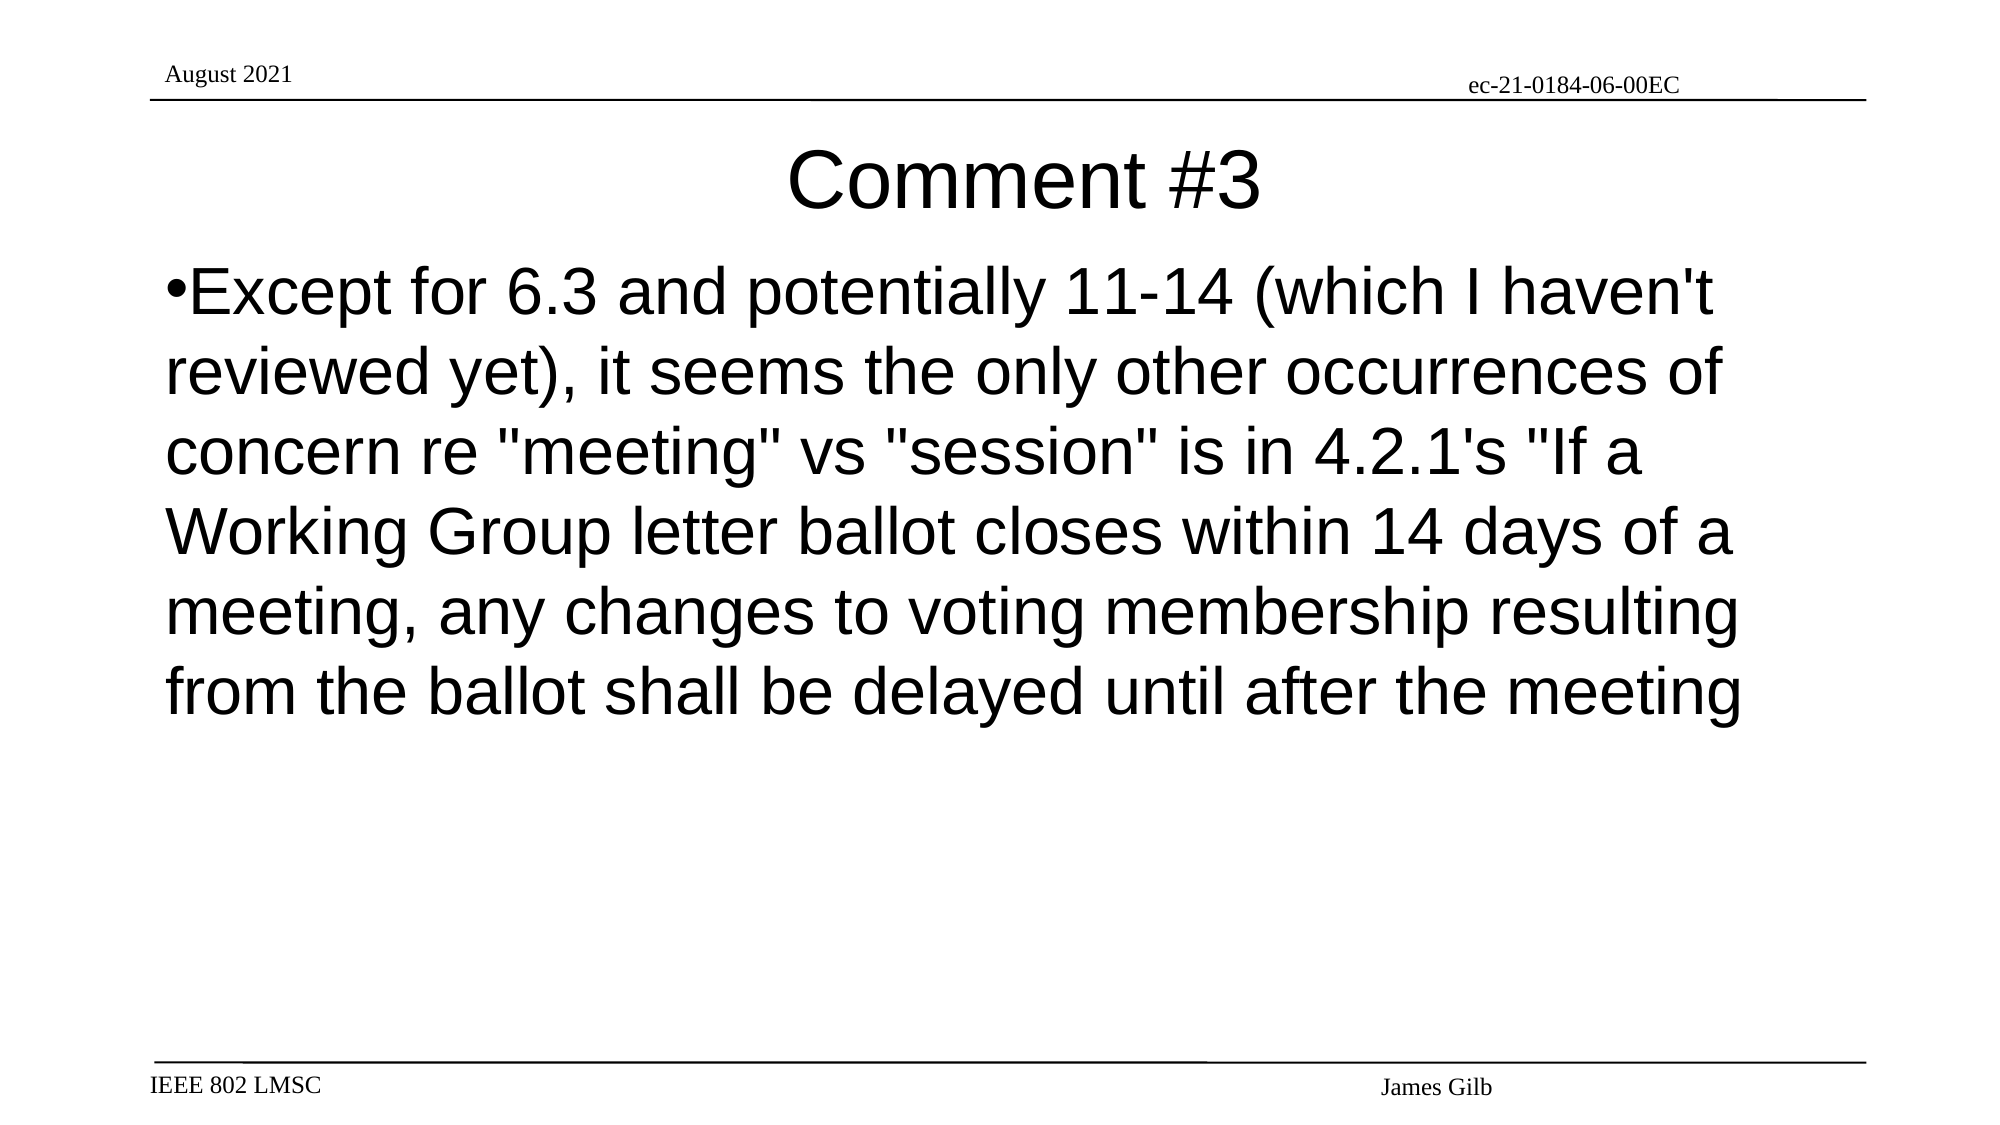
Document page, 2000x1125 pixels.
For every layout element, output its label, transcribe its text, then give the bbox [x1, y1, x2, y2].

title Comment #3 [149, 112, 1900, 238]
list Except for 6.3 and potentially 11-14 (which I haven't reviewed yet), it seems the only other occurrences of concern re "meeting" vs "session" is in 4.2.1's "If a Working Group letter ballot closes within 14 days of a meeting, any changes to voting membership resulting from the ballot shall be delayed until after the meeting [149, 239, 1900, 1051]
